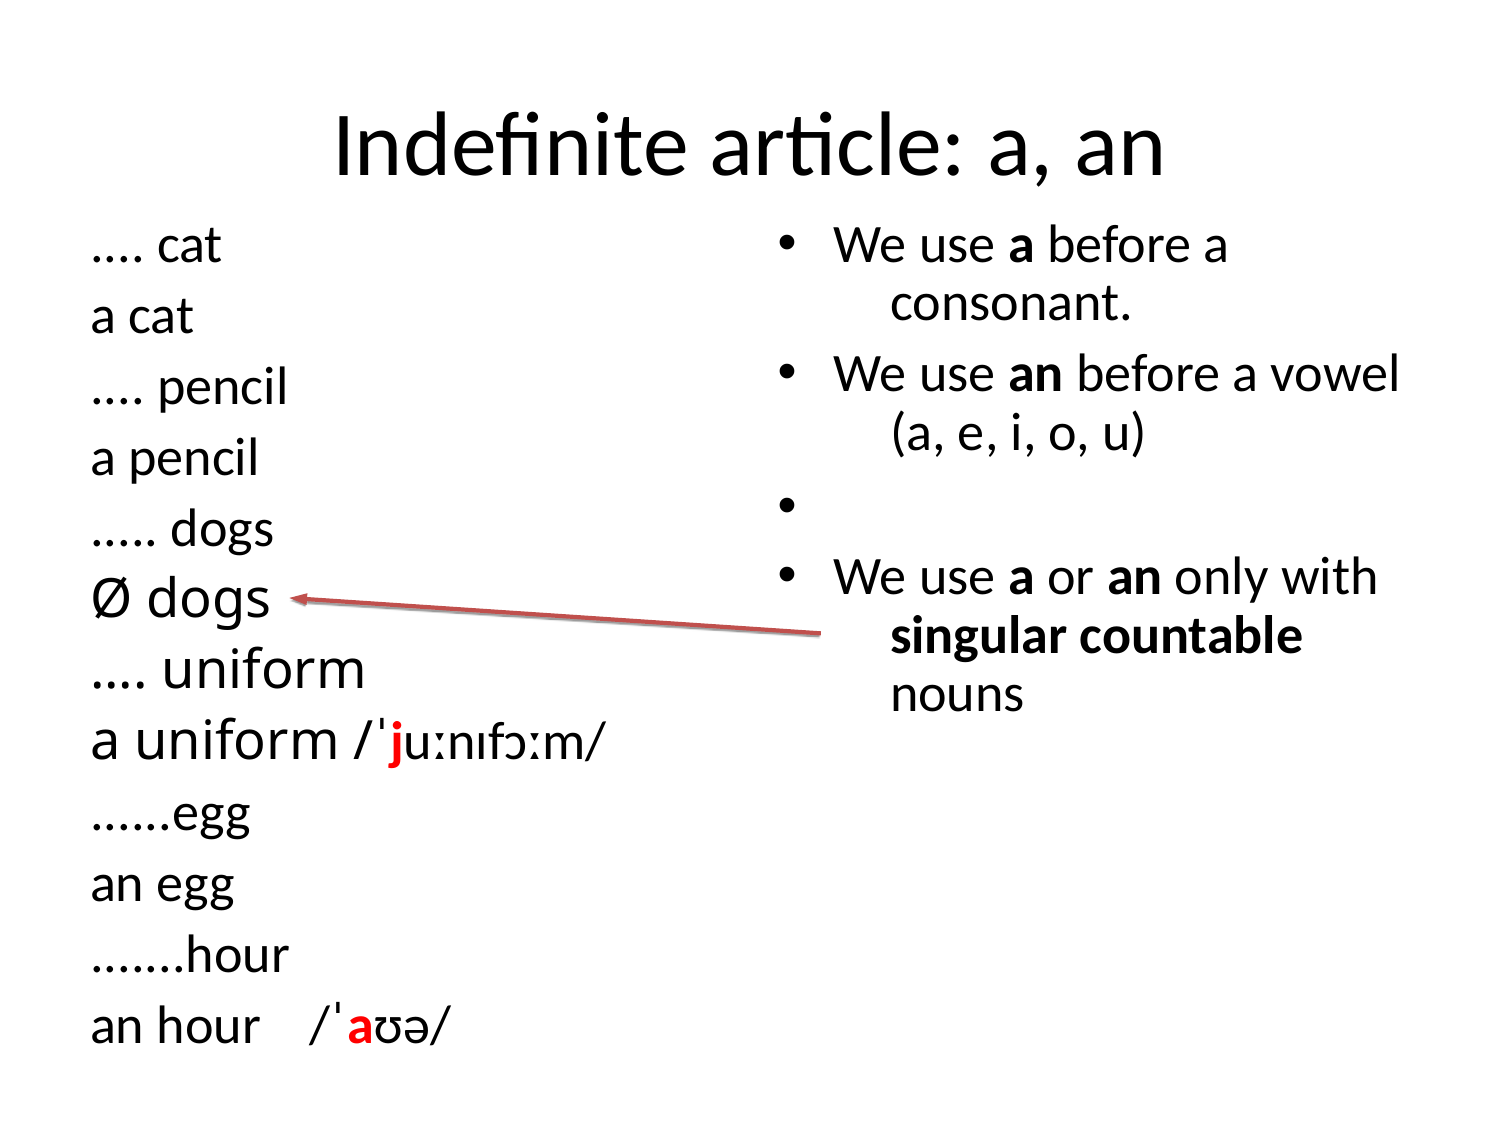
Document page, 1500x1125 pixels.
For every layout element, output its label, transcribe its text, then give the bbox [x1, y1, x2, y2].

title Indefinite article: a, an [75, 45, 1426, 233]
list .... cat a cat .... pencil a pencil ..... dogs Ø dogs .... uniform a uniform /ˈjuːnɪfɔːm/ ......egg an egg .......hour an hour /ˈaʊə/ [75, 208, 738, 1095]
list We use a before a consonant. We use an before a vowel (a, e, i, o, u) We use a or an only with singular countable nouns [762, 208, 1426, 1083]
